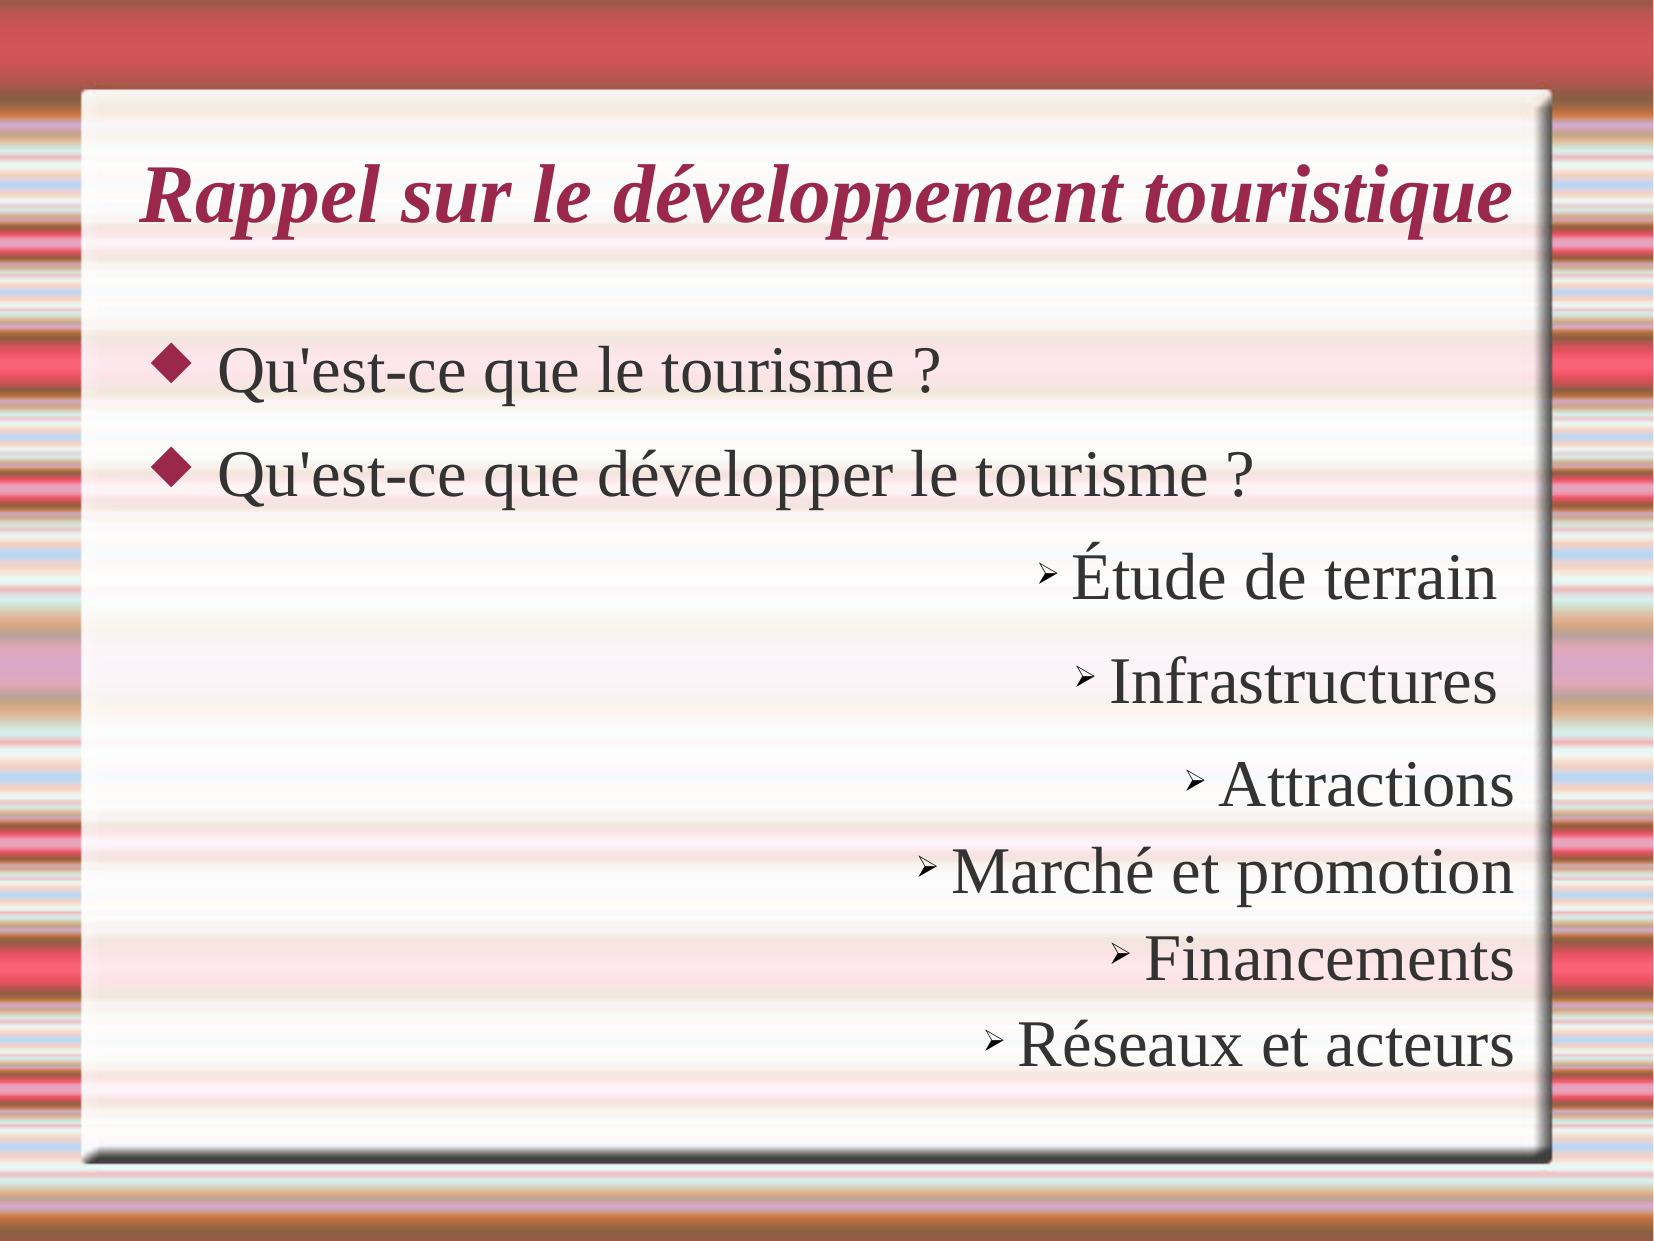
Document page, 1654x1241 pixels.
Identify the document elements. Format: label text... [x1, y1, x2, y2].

list Qu'est-ce que le tourisme ? Qu'est-ce que développer le tourisme ? Étude de terrain Infrastructures Attractions Marché et promotion Financements Réseaux et acteurs [134, 332, 1516, 1212]
title Rappel sur le développement touristique [121, 91, 1534, 299]
picture [0, 0, 1654, 1241]
